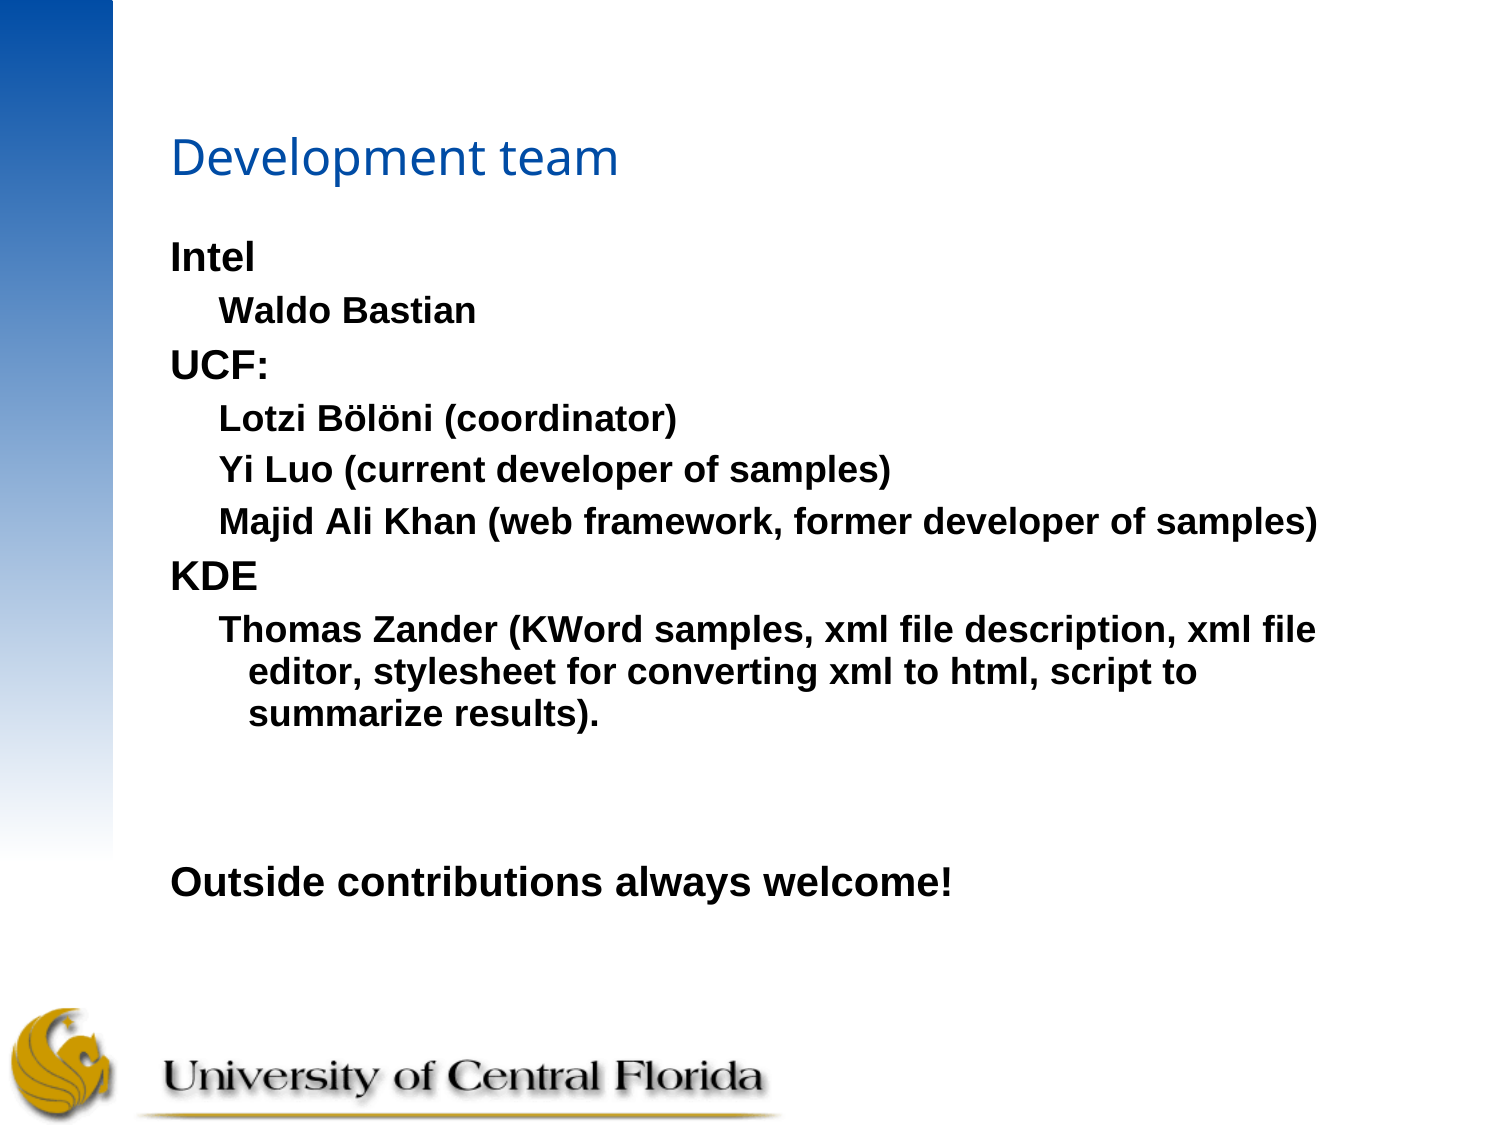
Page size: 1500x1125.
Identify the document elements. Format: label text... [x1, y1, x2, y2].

title Development team [170, 95, 1386, 220]
list Intel Waldo Bastian UCF: Lotzi Bölöni (coordinator) Yi Luo (current developer of samples) Majid Ali Khan (web framework, former developer of samples) KDE Thomas Zander (KWord samples, xml file description, xml file editor, stylesheet for converting xml to html, script to summarize results). Outside contributions always welcome! [170, 233, 1387, 920]
picture [131, 1023, 792, 1125]
picture [0, 998, 124, 1125]
